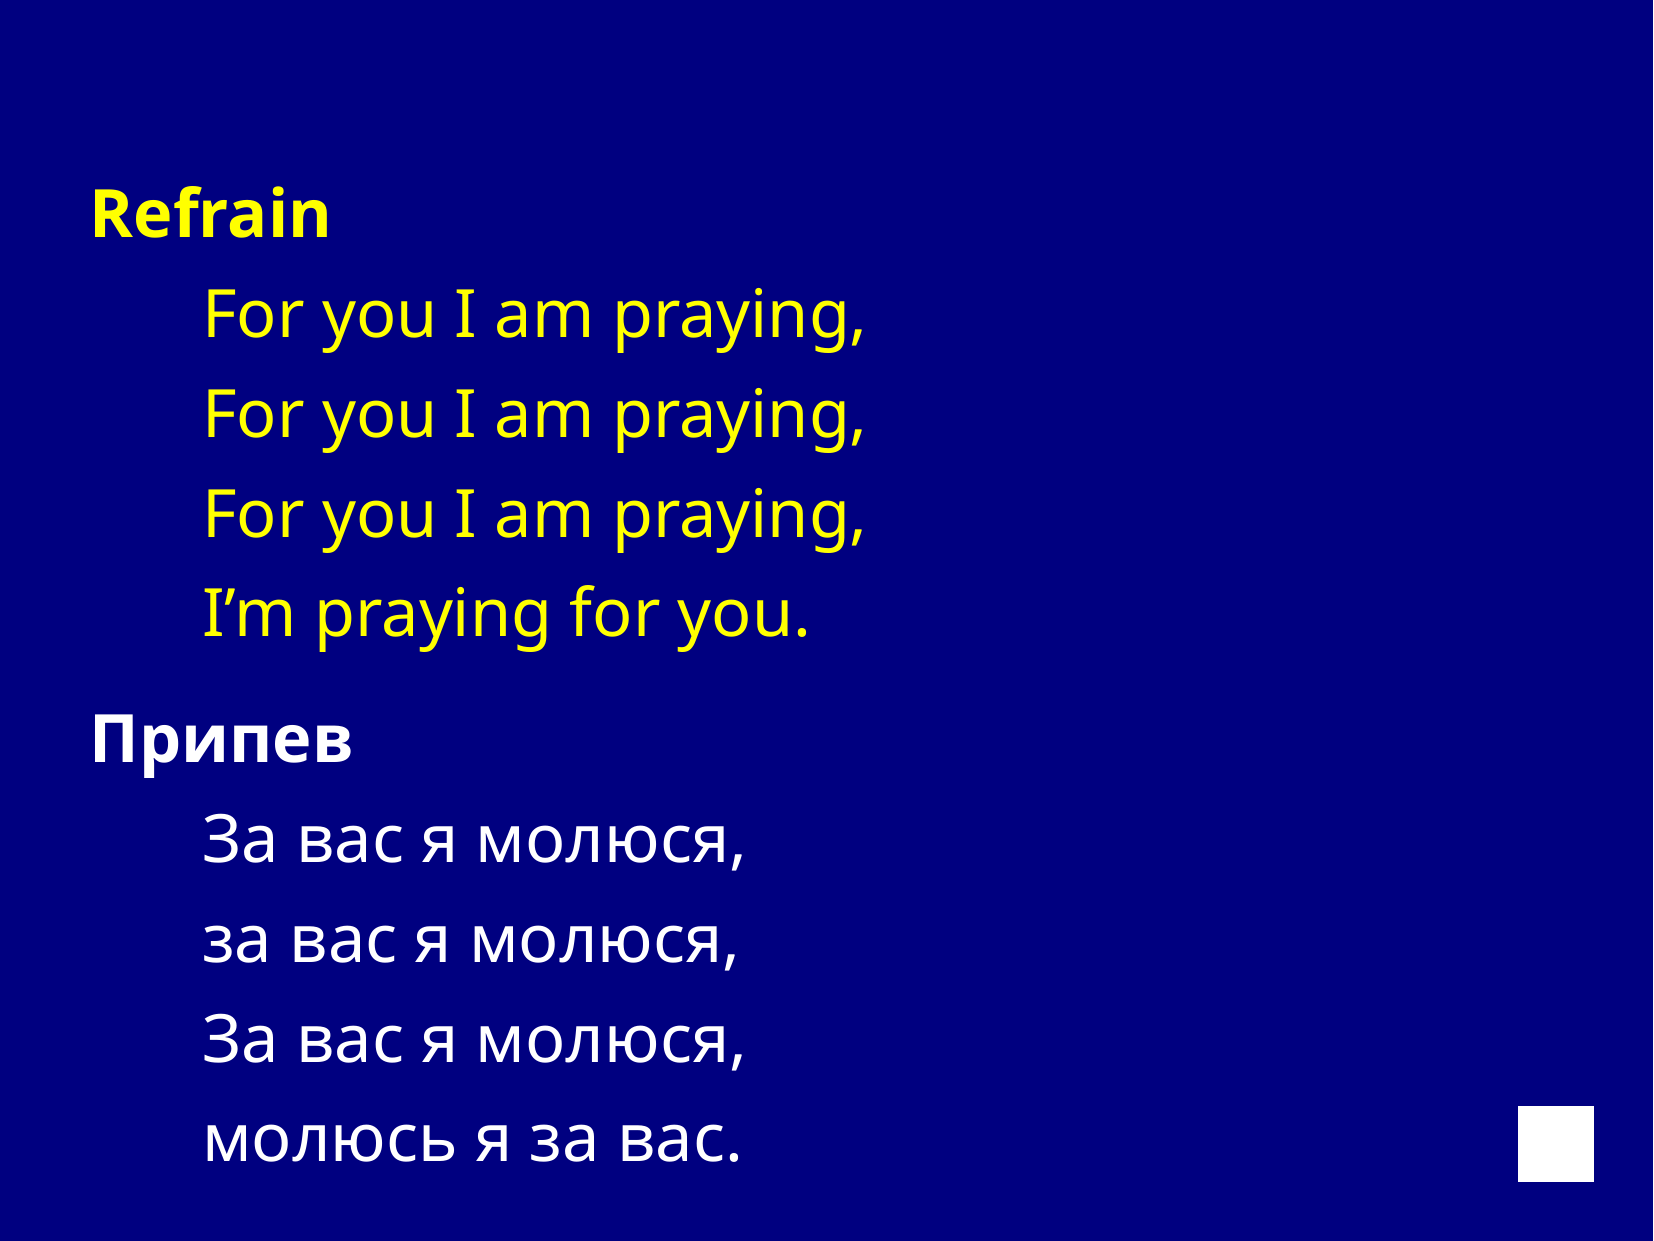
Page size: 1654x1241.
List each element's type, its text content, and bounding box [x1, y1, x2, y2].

text_box Припев За вас я молюся, за вас я молюся, За вас я молюся, молюсь я за вас. [75, 675, 1576, 1163]
text_box [1518, 1106, 1594, 1182]
text_box Refrain For you I am praying, For you I am praying, For you I am praying, I’m praying for you. [75, 150, 1576, 638]
